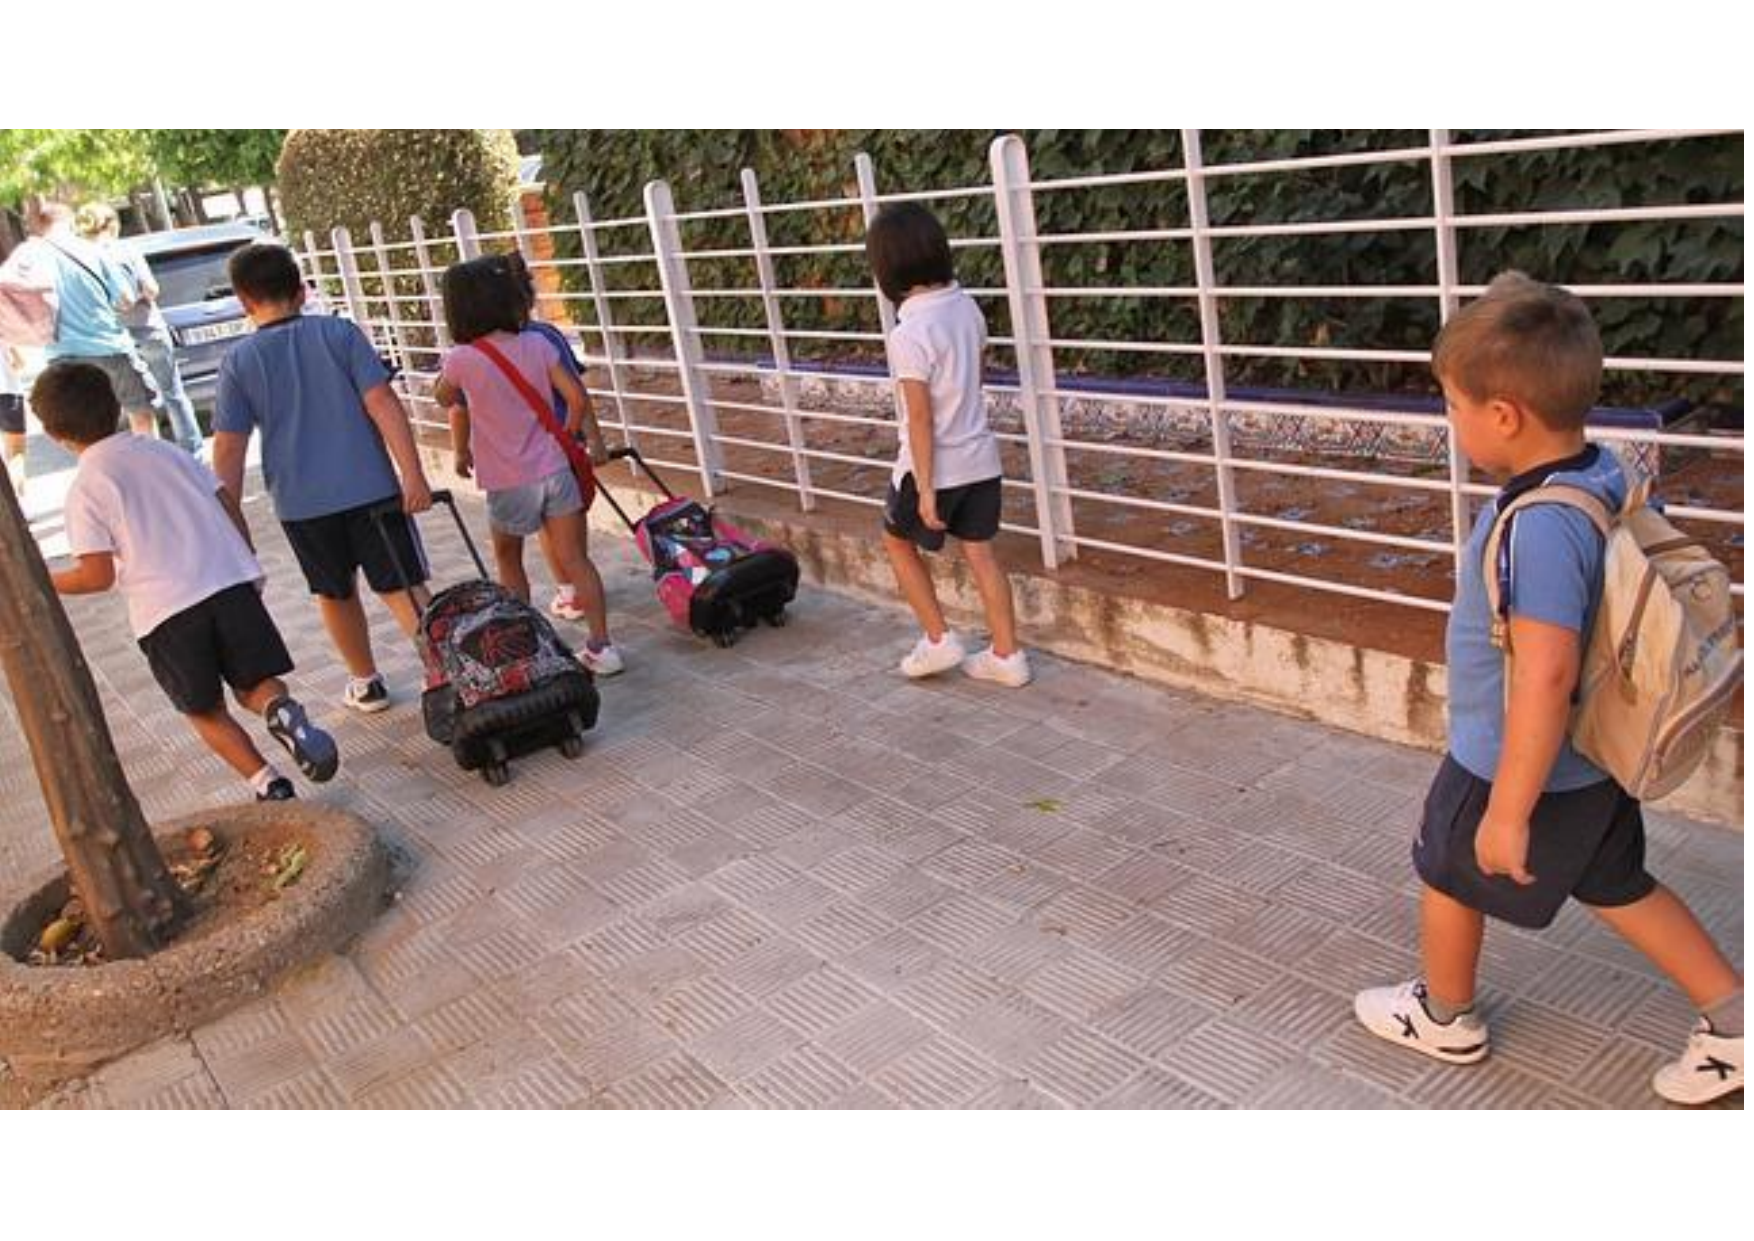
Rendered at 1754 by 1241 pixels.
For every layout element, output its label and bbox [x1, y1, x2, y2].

picture [0, 129, 1744, 1111]
